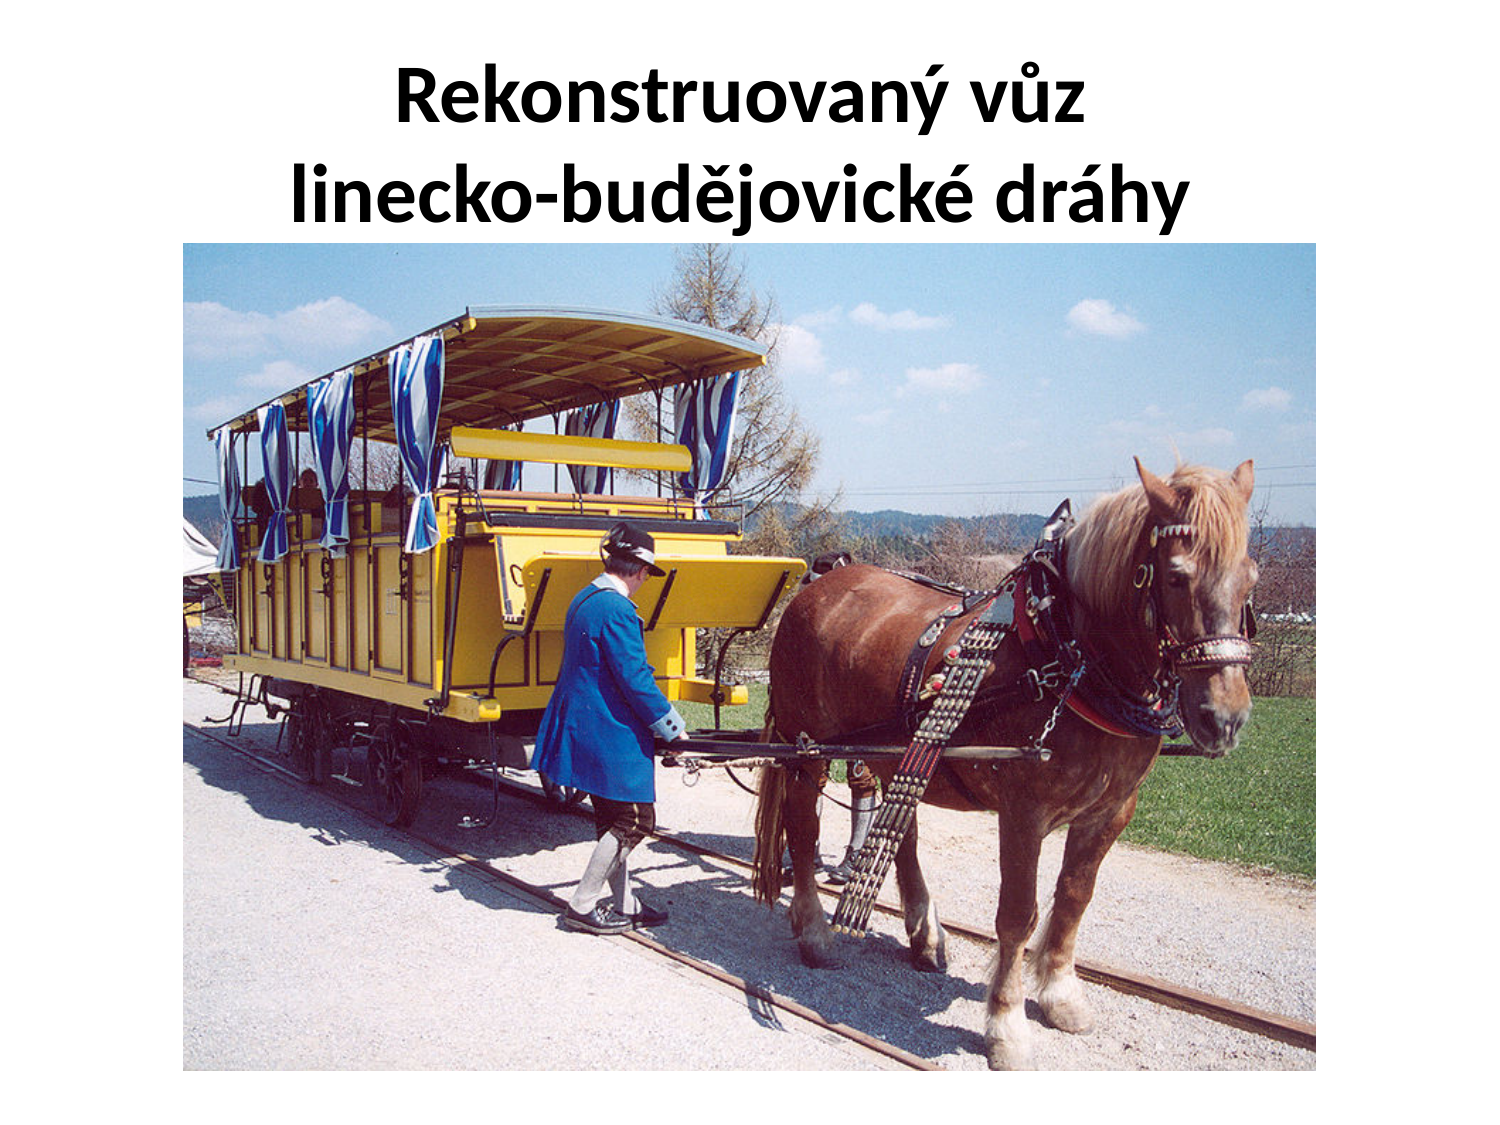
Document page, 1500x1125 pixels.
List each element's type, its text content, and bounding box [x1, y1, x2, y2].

picture [183, 247, 1316, 1071]
title Rekonstruovaný vůz linecko-budějovické dráhy [75, 31, 1426, 247]
